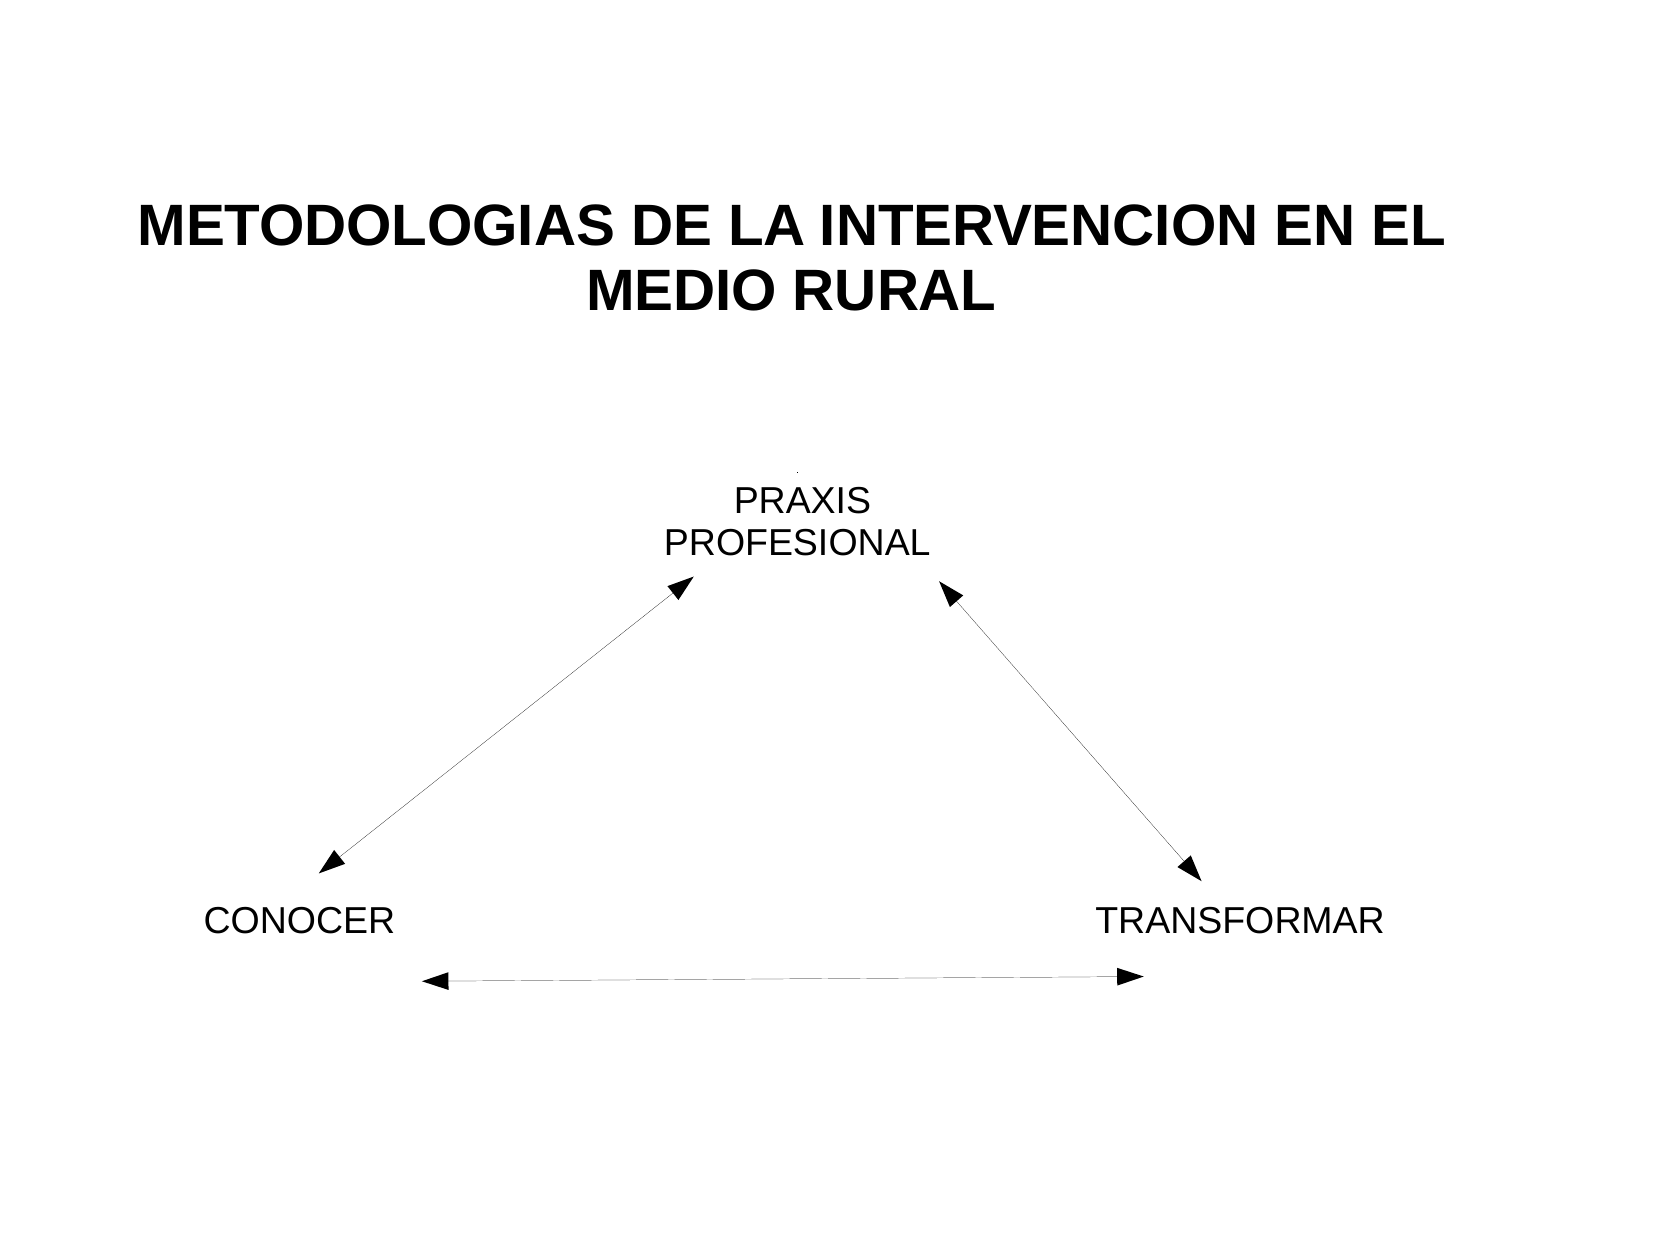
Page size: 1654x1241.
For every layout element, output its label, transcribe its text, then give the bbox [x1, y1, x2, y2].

title METODOLOGIAS DE LA INTERVENCION EN EL MEDIO RURAL [47, 154, 1536, 362]
text_box PRAXIS PROFESIONAL CONOCER TRANSFORMAR [188, 472, 1406, 950]
